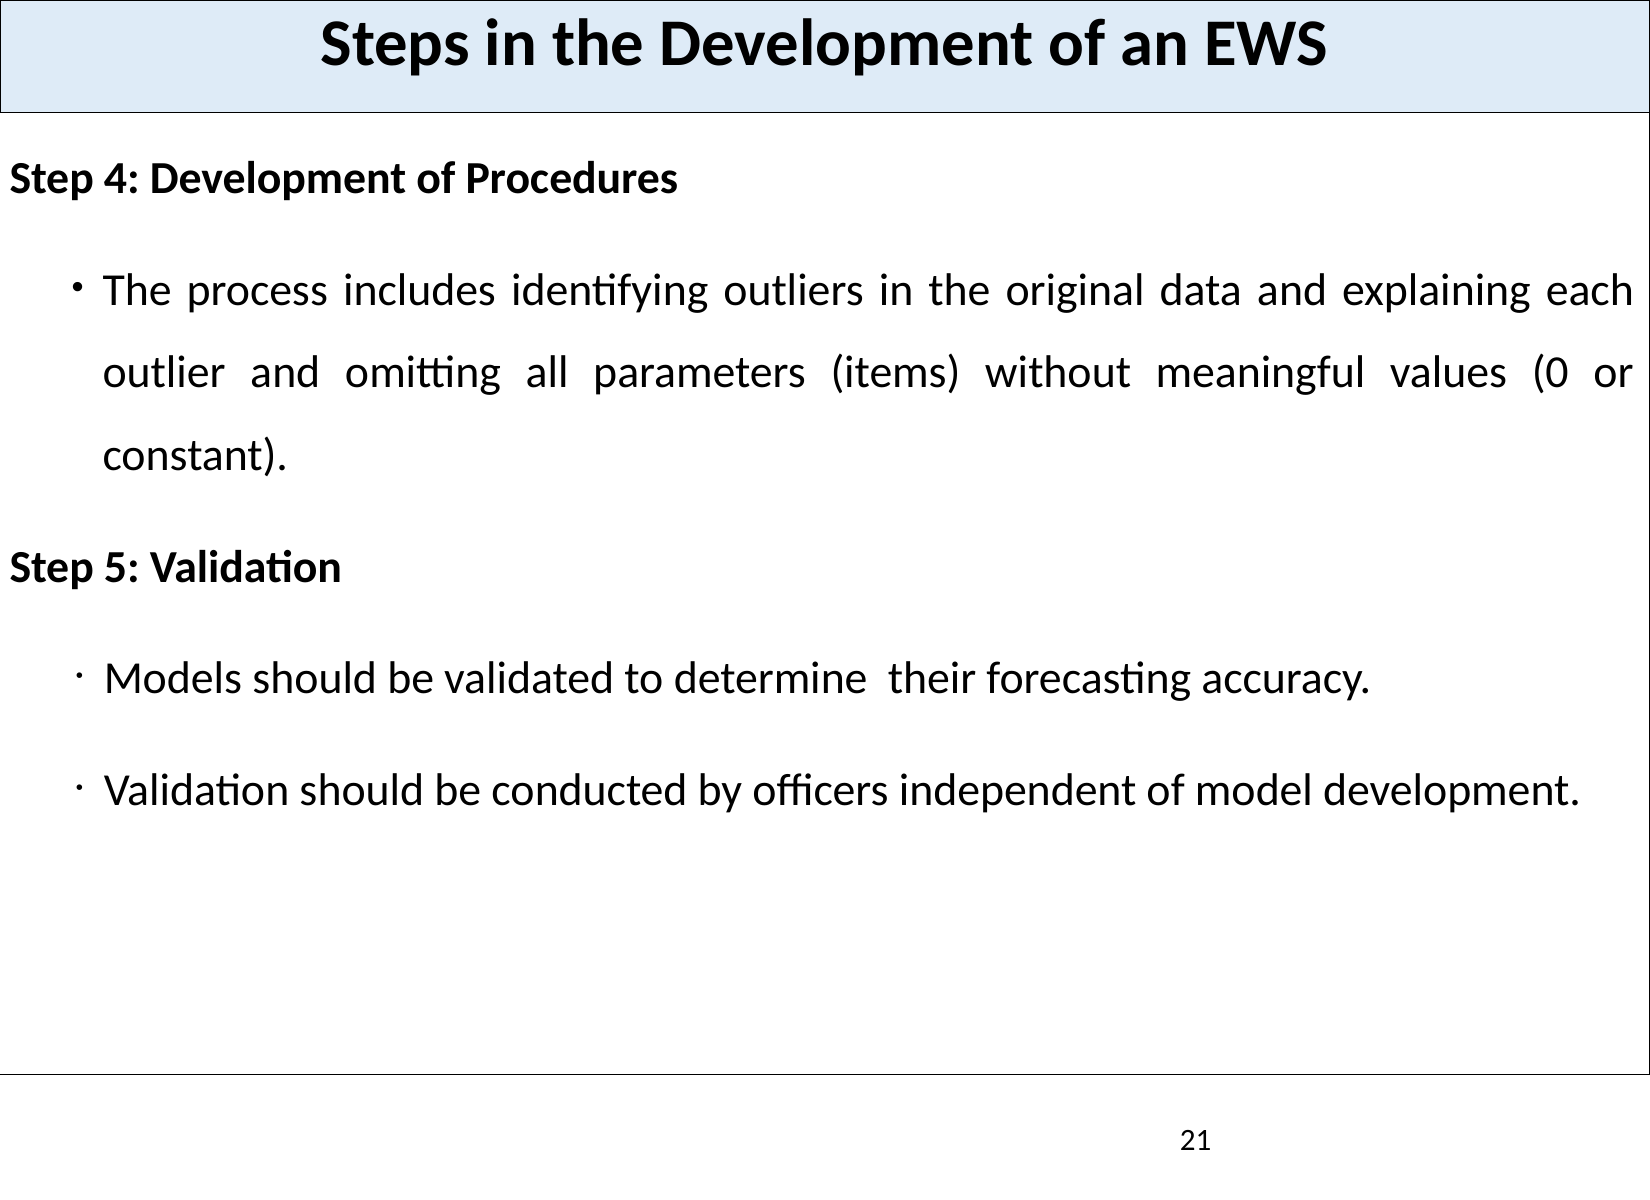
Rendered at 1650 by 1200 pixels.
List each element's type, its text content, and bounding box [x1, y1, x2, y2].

slide_number <numéro> [1165, 1112, 1537, 1177]
title Steps in the Development of an EWS [0, 0, 1650, 112]
list Step 4: Development of Procedures The process includes identifying outliers in the original data and explaining each outlier and omitting all parameters (items) without meaningful values (0 or constant). Step 5: Validation Models should be validated to determine their forecasting accuracy. Validation should be conducted by officers independent of model development. [0, 112, 1650, 1075]
